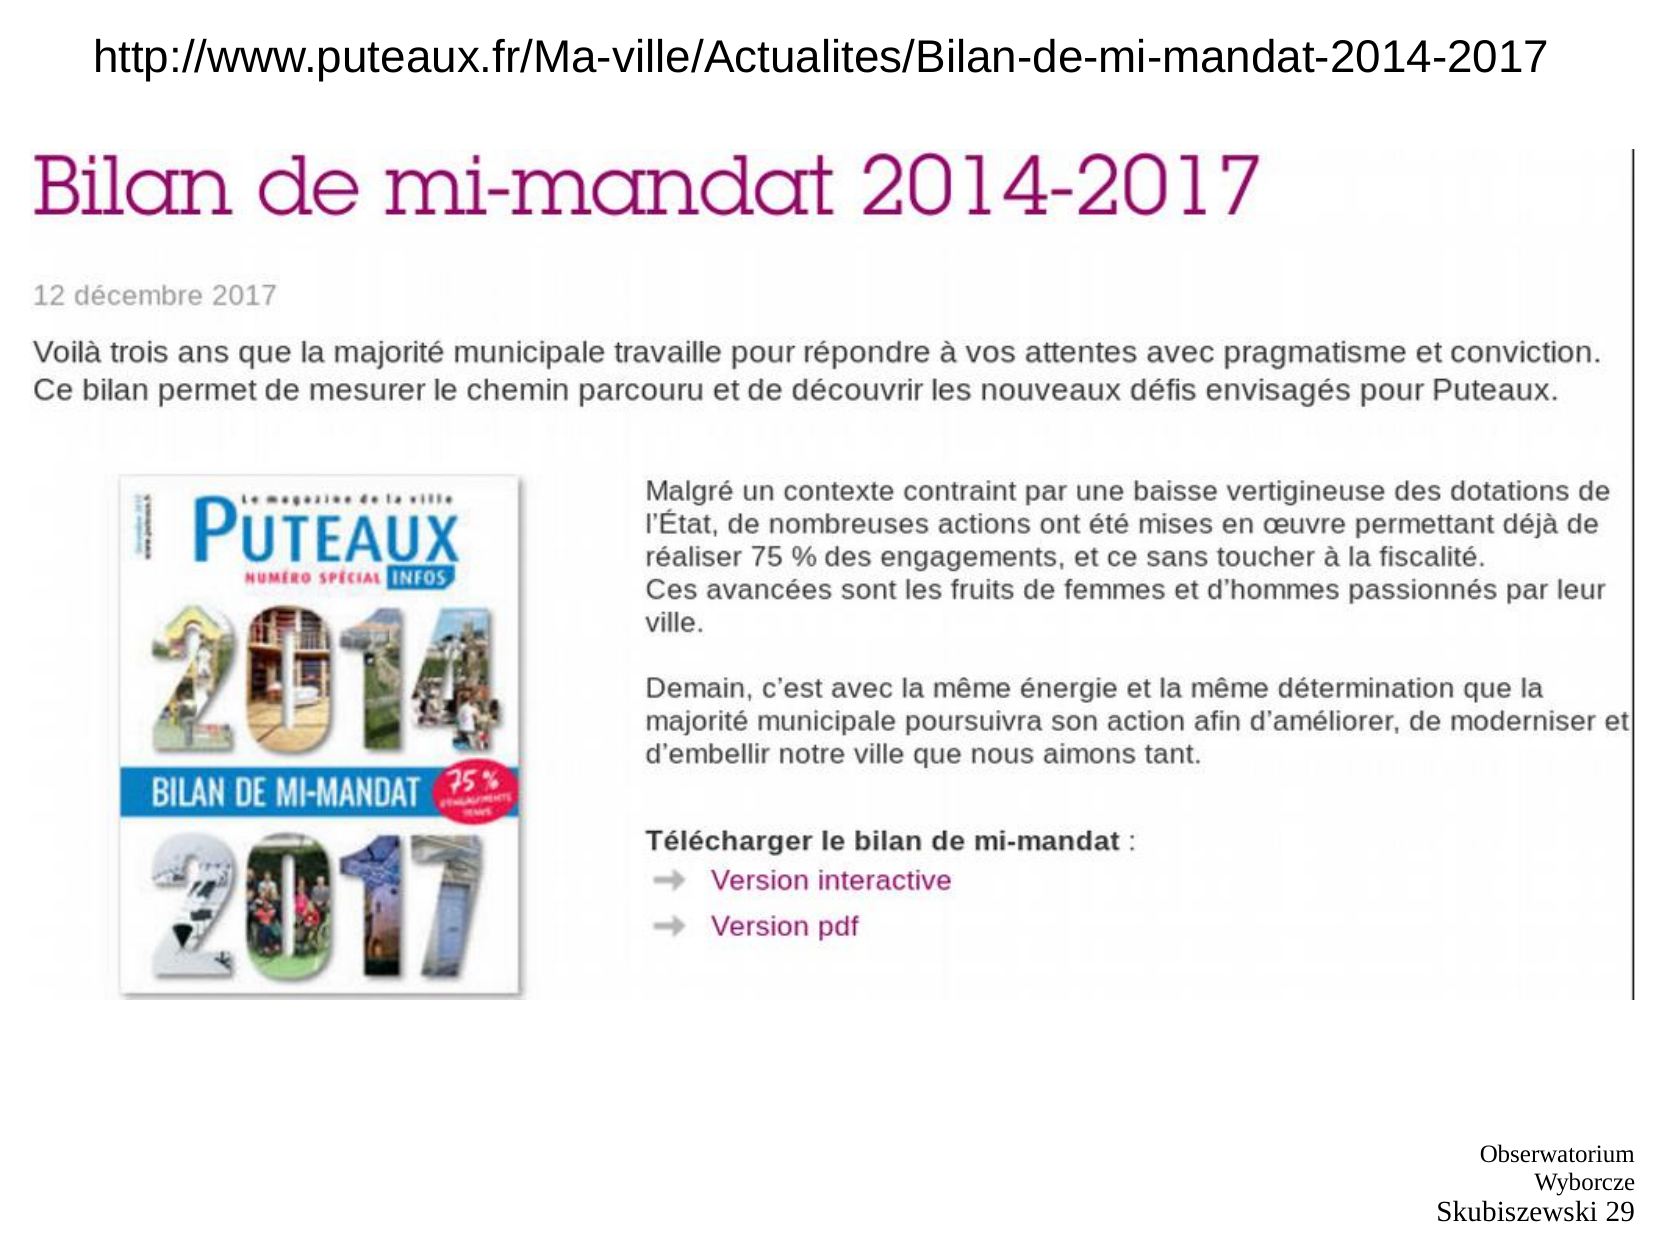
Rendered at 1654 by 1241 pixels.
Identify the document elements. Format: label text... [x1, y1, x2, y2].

title http://www.puteaux.fr/Ma-ville/Actualites/Bilan-de-mi-mandat-2014-2017 [77, 22, 1566, 91]
picture [30, 149, 1636, 1000]
